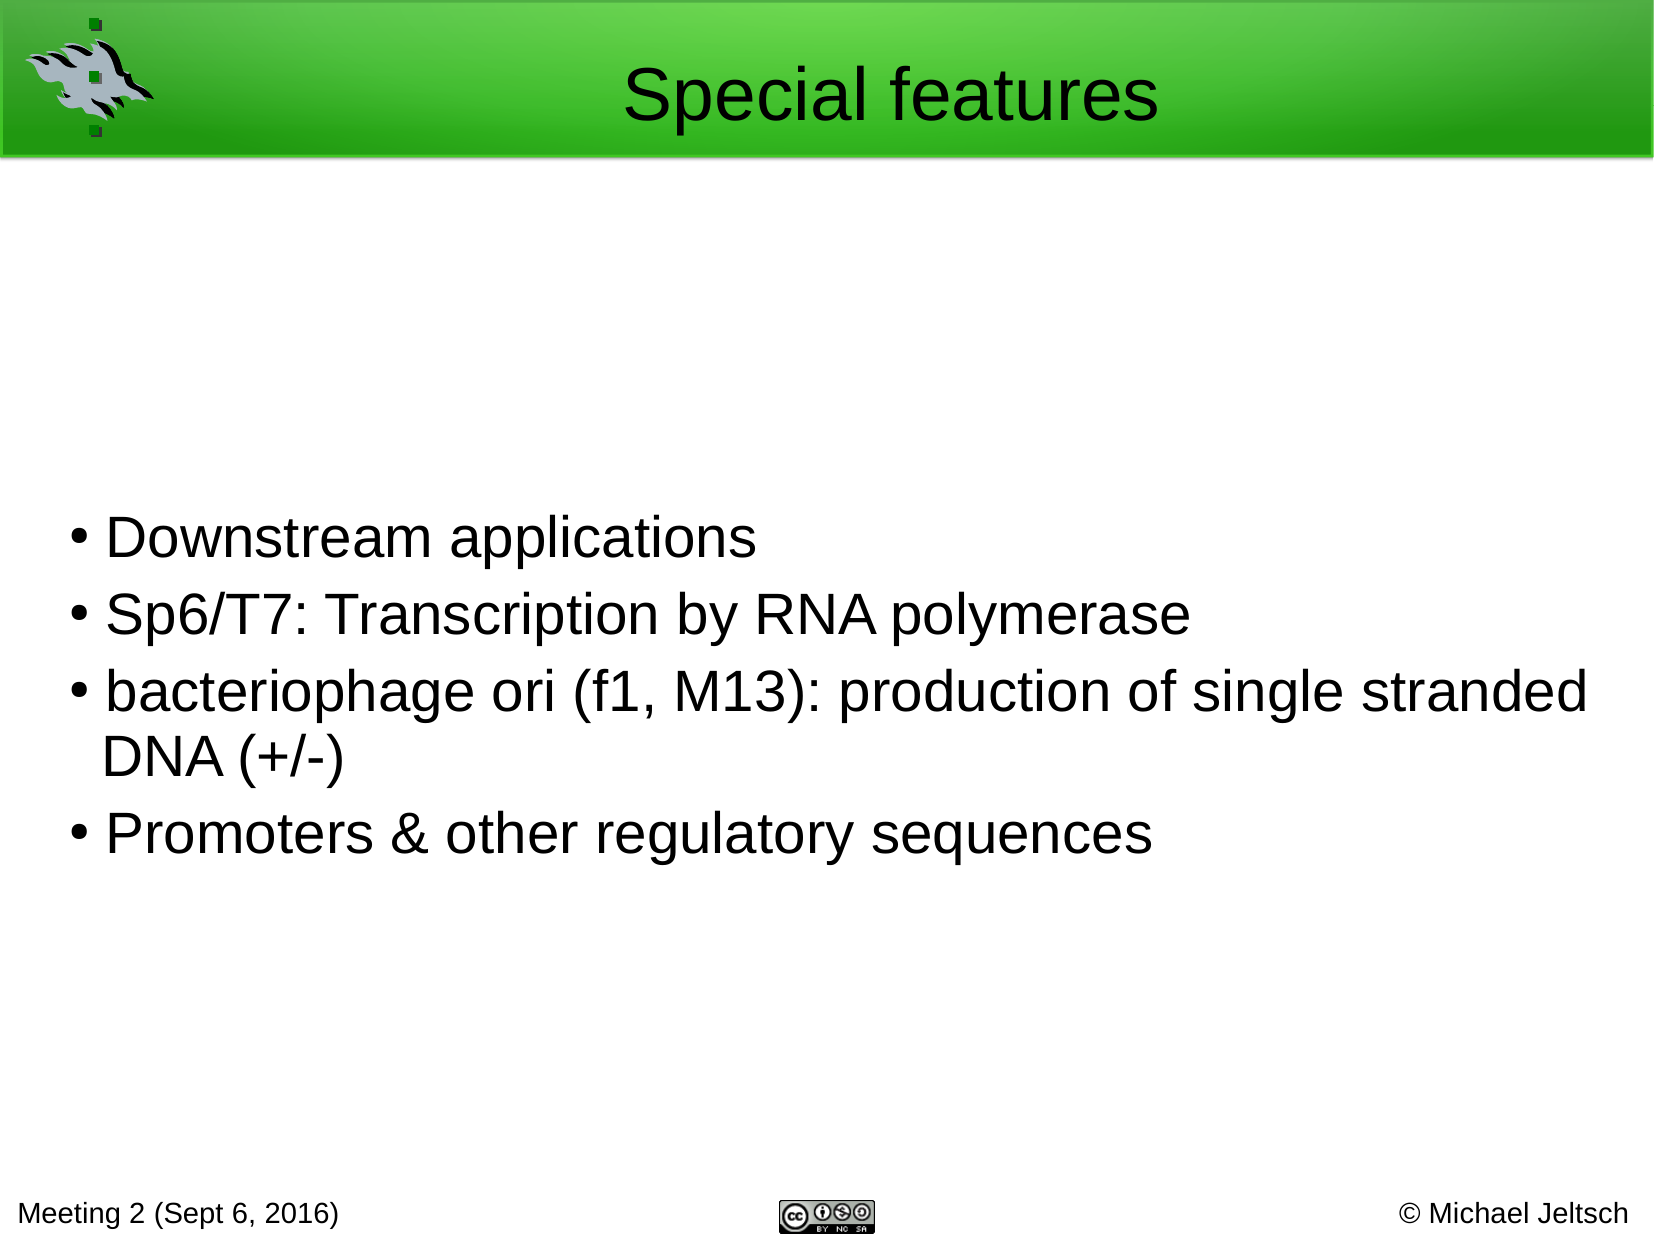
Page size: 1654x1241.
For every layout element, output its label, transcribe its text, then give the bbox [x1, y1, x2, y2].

subtitle Downstream applications Sp6/T7: Transcription by RNA polymerase bacteriophage ori (f1, M13): production of single stranded DNA (+/-) Promoters & other regulatory sequences [68, 325, 1605, 1045]
title Special features [437, 23, 1347, 166]
picture [779, 1200, 875, 1234]
